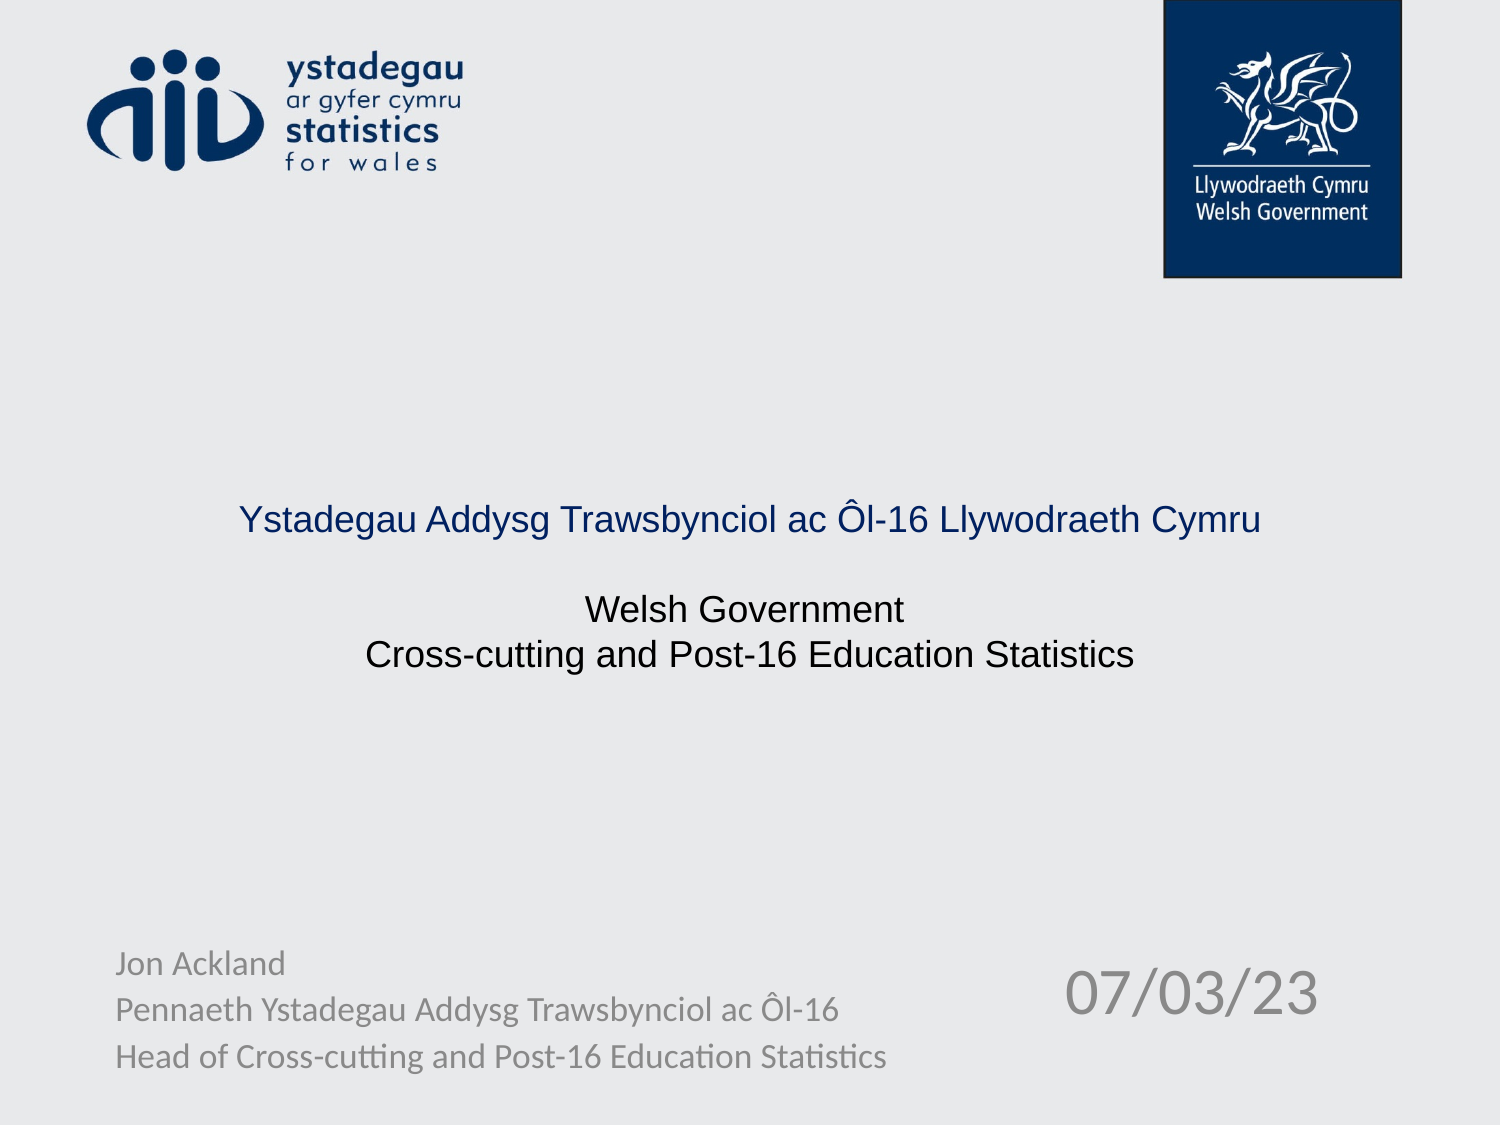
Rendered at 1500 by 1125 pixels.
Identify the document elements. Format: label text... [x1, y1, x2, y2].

subtitle 07/03/23 [667, 940, 1500, 1125]
title Ystadegau Addysg Trawsbynciol ac Ôl-16 Llywodraeth Cymru Welsh Government Cross-cutting and Post-16 Education Statistics [112, 441, 1388, 684]
text_box Jon Ackland Pennaeth Ystadegau Addysg Trawsbynciol ac Ôl-16 Head of Cross-cutting and Post-16 Education Statistics [100, 936, 959, 1103]
